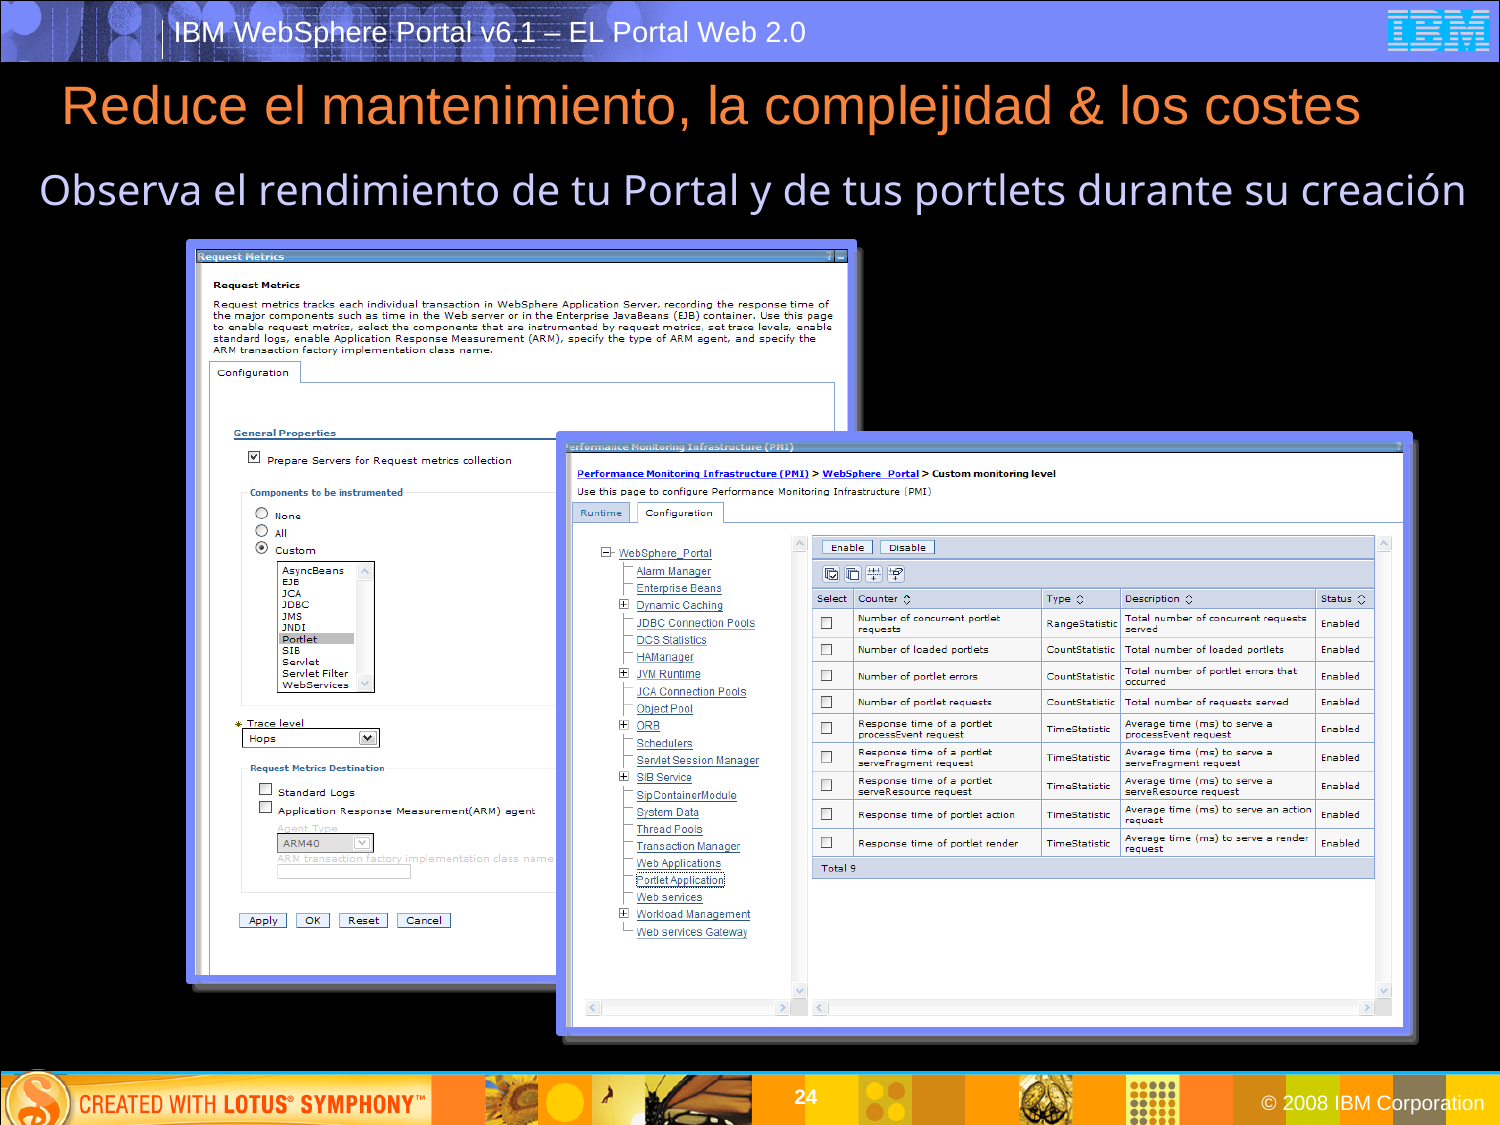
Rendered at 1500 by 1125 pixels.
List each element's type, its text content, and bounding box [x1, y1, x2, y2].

picture [573, 450, 1403, 1027]
picture [1, 1, 1499, 62]
picture [203, 258, 848, 975]
title Reduce el mantenimiento, la complejidad & los costes [46, 58, 1500, 143]
text_box Observa el rendimiento de tu Portal y de tus portlets durante su creación [24, 167, 1500, 218]
picture [1, 1071, 1500, 1125]
